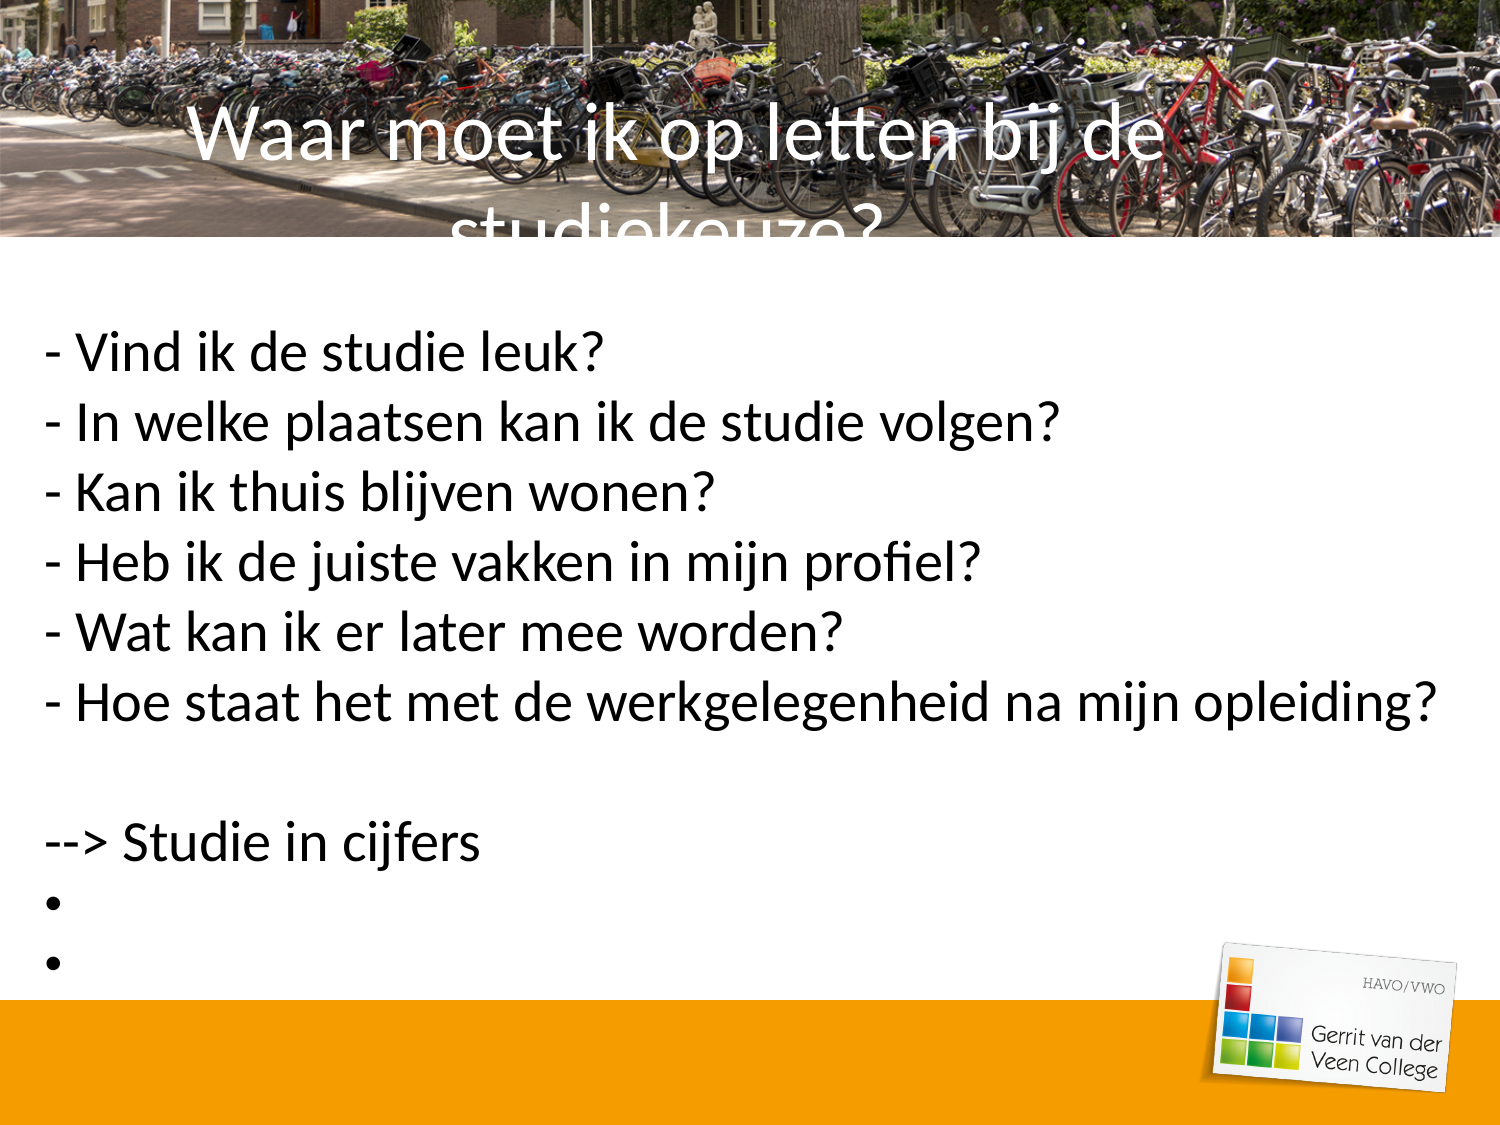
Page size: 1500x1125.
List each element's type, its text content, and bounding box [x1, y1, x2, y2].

picture [700, 225, 722, 236]
picture [562, 225, 582, 237]
text_box [0, 1000, 1500, 1125]
title Waar moet ik op letten bij de studiekeuze? [0, 69, 1355, 190]
picture [0, 0, 1500, 237]
picture [624, 225, 646, 236]
text_box - Vind ik de studie leuk? - In welke plaatsen kan ik de studie volgen? - Kan ik thuis blijven wonen? - Heb ik de juiste vakken in mijn profiel? - Wat kan ik er later mee worden? - Hoe staat het met de werkgelegenheid na mijn opleiding? --> Studie in cijfers [29, 305, 1459, 1008]
picture [816, 225, 838, 236]
picture [1197, 1008, 1459, 1095]
